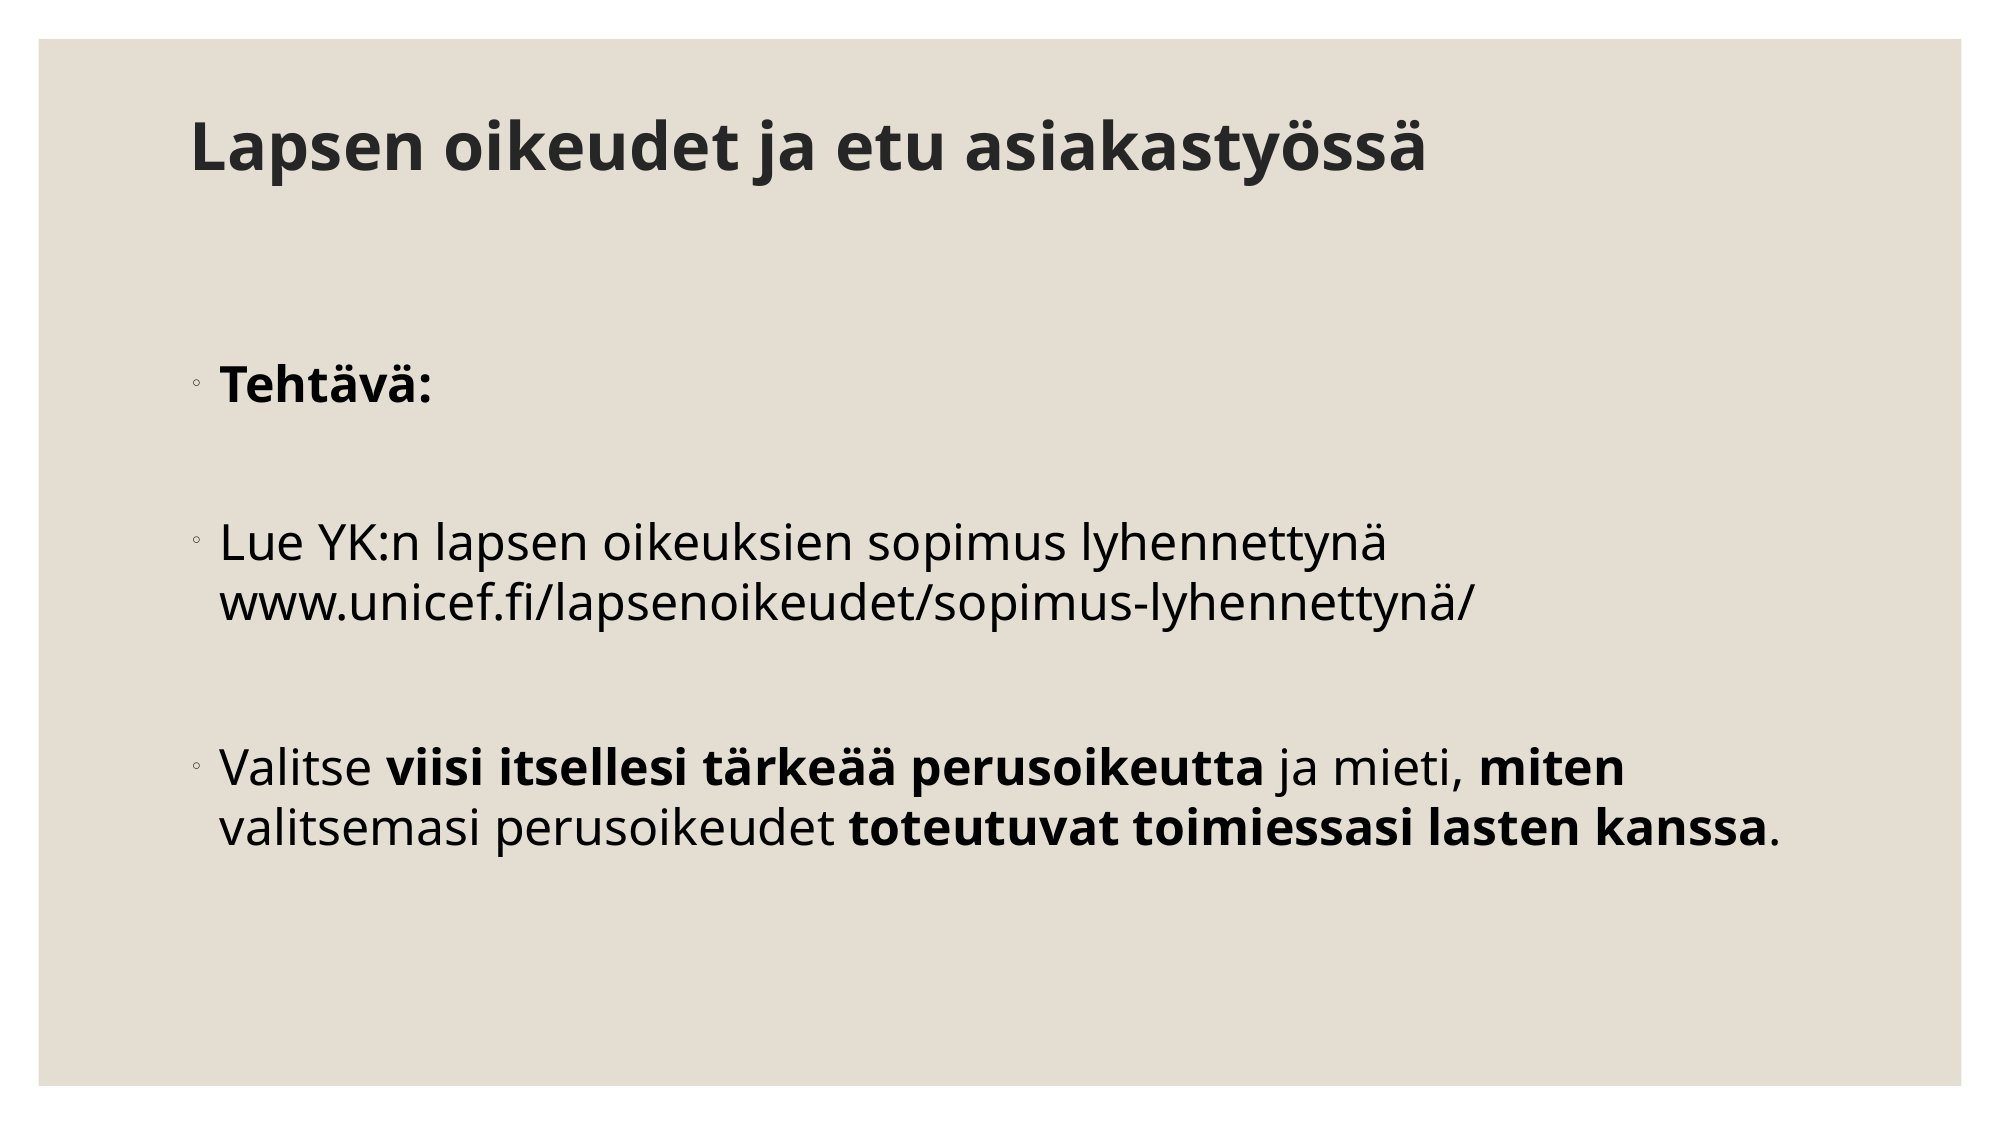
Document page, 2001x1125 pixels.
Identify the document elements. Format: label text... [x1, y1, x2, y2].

list Tehtävä: Lue YK:n lapsen oikeuksien sopimus lyhennettynä www.unicef.fi/lapsenoikeudet/sopimus-lyhennettynä/ Valitse viisi itsellesi tärkeää perusoikeutta ja mieti, miten valitsemasi perusoikeudet toteutuvat toimiessasi lasten kanssa. [174, 345, 1825, 990]
title Lapsen oikeudet ja etu asiakastyössä [174, 105, 1825, 331]
